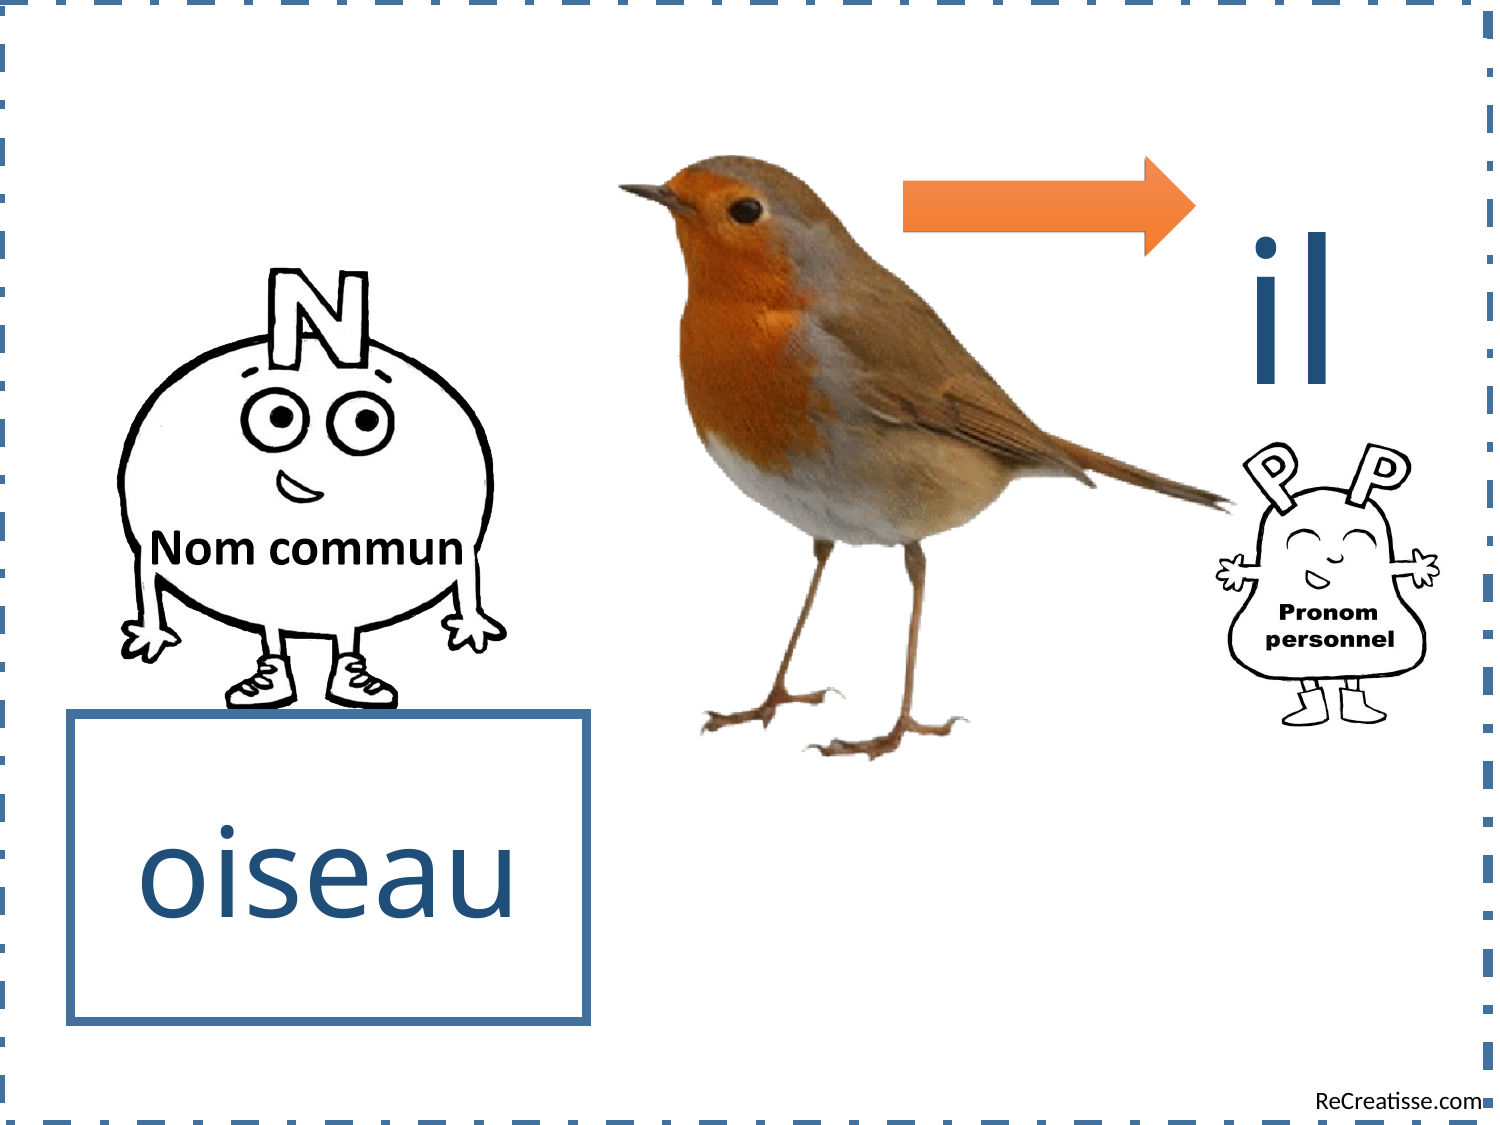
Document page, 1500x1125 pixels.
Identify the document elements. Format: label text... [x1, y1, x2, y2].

text_box oiseau [71, 714, 586, 1021]
picture [94, 264, 523, 714]
text_box il [1102, 43, 1482, 566]
text_box ReCreatisse.com [1300, 1077, 1498, 1122]
text_box [903, 155, 1196, 257]
picture [617, 155, 1443, 765]
